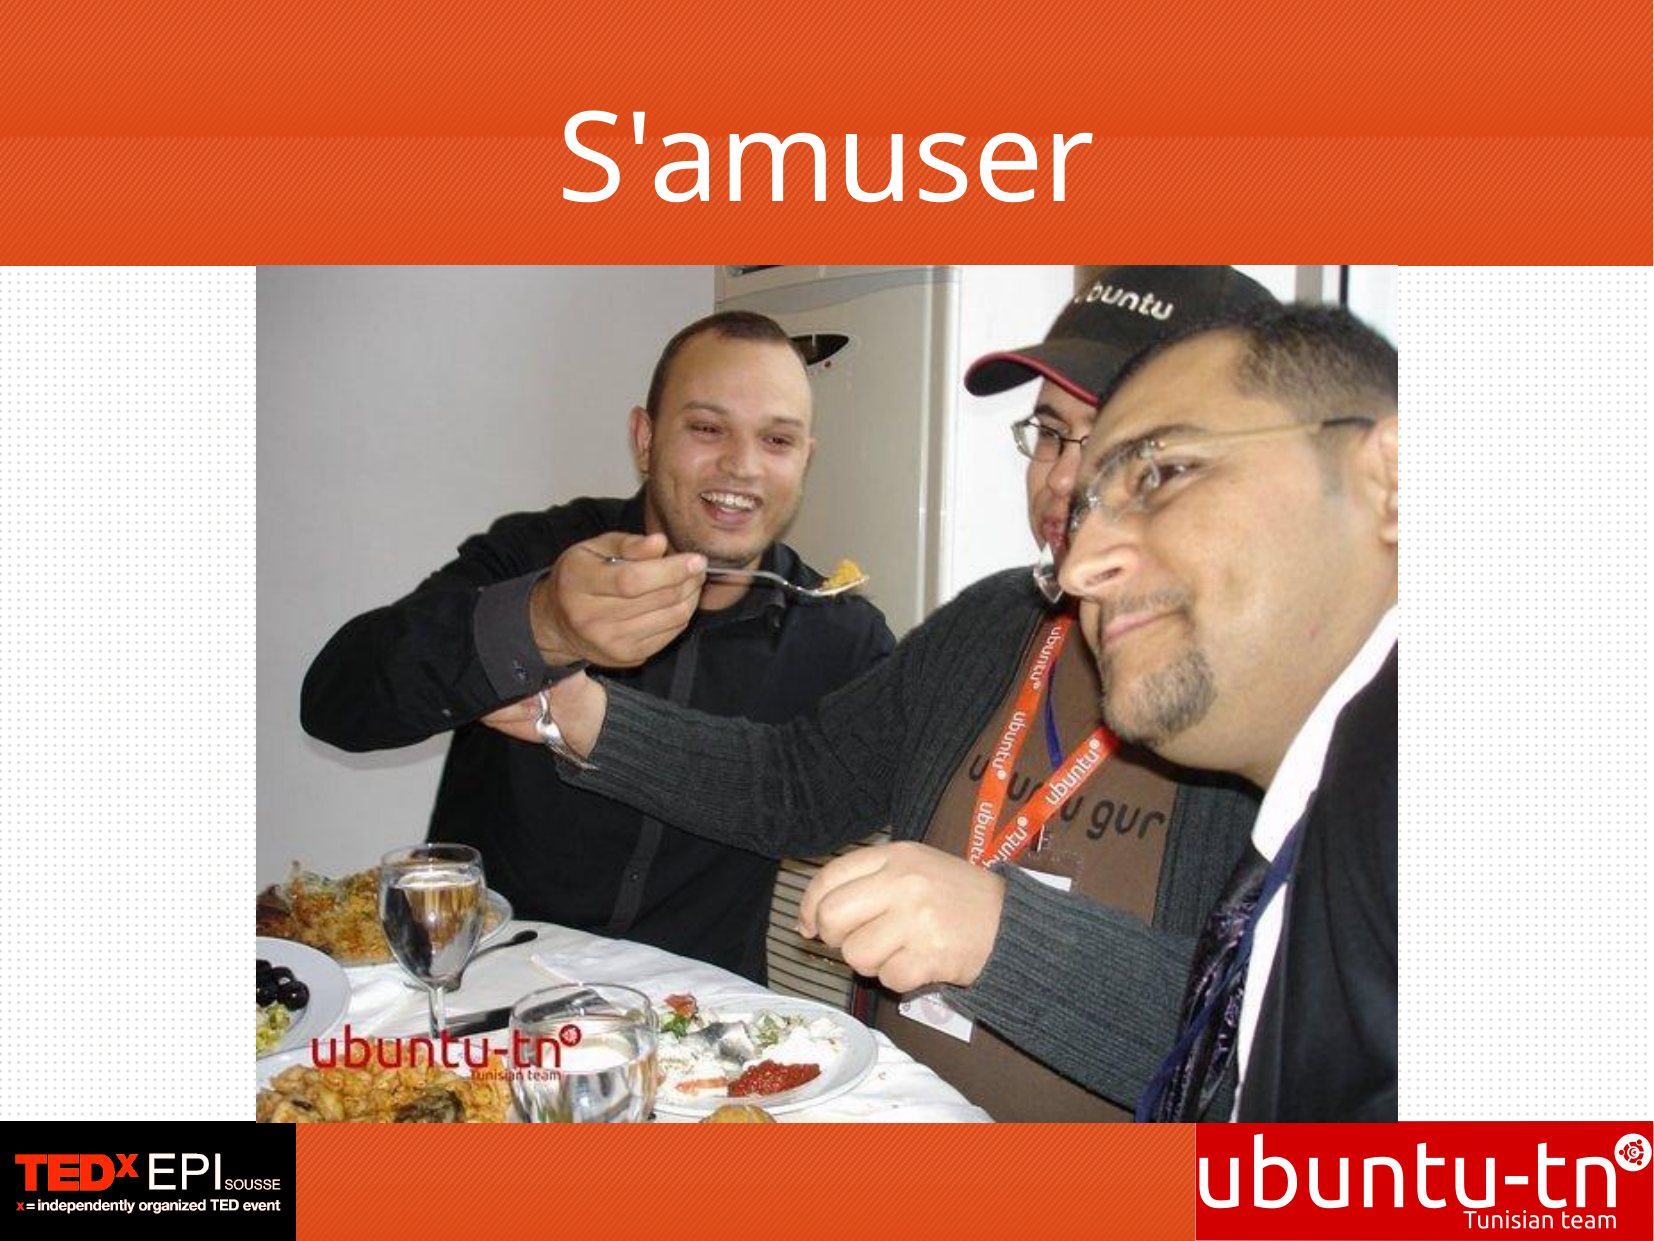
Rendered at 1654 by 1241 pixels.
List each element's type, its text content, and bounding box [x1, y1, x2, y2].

picture [0, 0, 1654, 1241]
title S'amuser [82, 49, 1571, 257]
